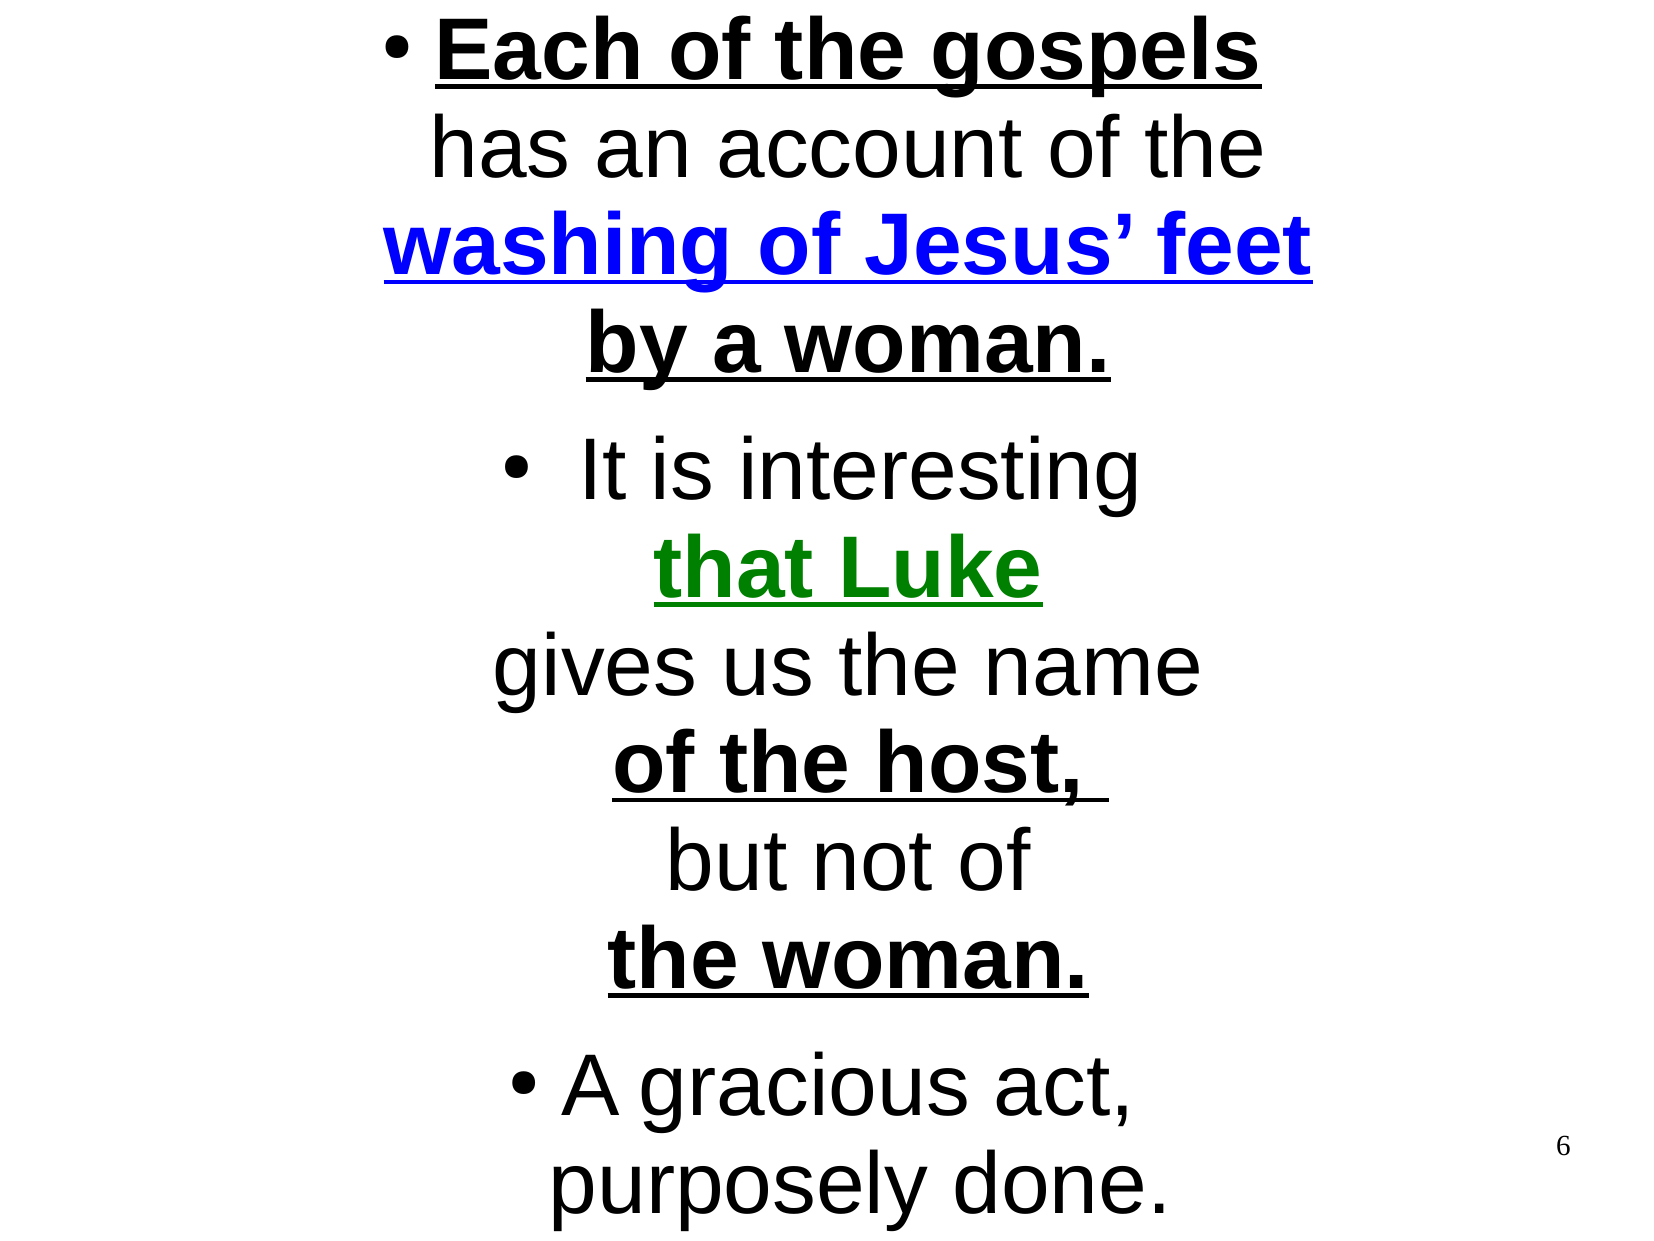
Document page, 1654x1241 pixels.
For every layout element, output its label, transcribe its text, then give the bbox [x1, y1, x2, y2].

list Each of the gospels has an account of the washing of Jesus’ feet by a woman. It is interesting that Luke gives us the name of the host, but not of the woman. A gracious act, purposely done. [0, 0, 1651, 1238]
